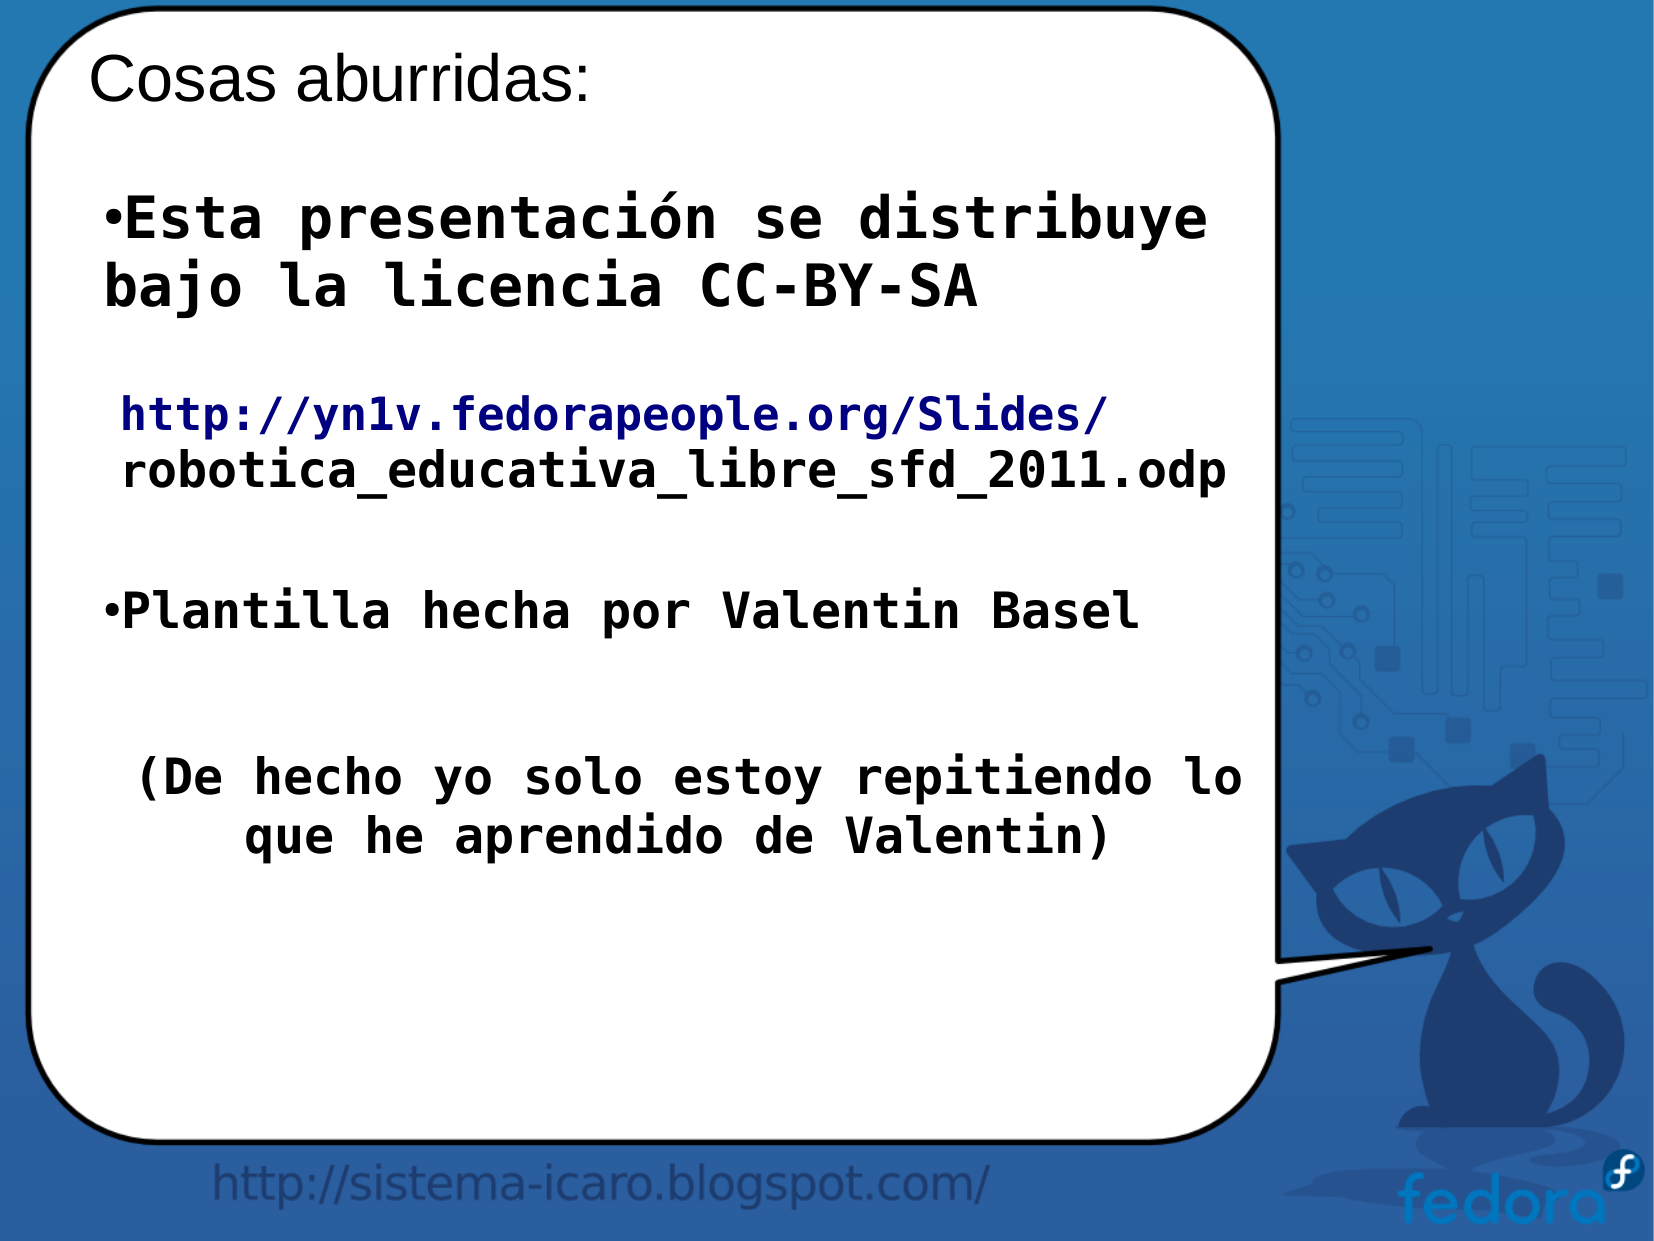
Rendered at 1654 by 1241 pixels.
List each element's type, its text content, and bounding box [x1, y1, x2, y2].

text_box Esta presentación se distribuye bajo la licencia CC-BY-SA http://yn1v.fedorapeople.org/Slides/ robotica_educativa_libre_sfd_2011.odp Plantilla hecha por Valentin Basel (De hecho yo solo estoy repitiendo lo que he aprendido de Valentin) [88, 177, 1270, 945]
picture [0, 0, 1654, 1241]
subtitle Cosas aburridas: [88, 41, 1270, 140]
